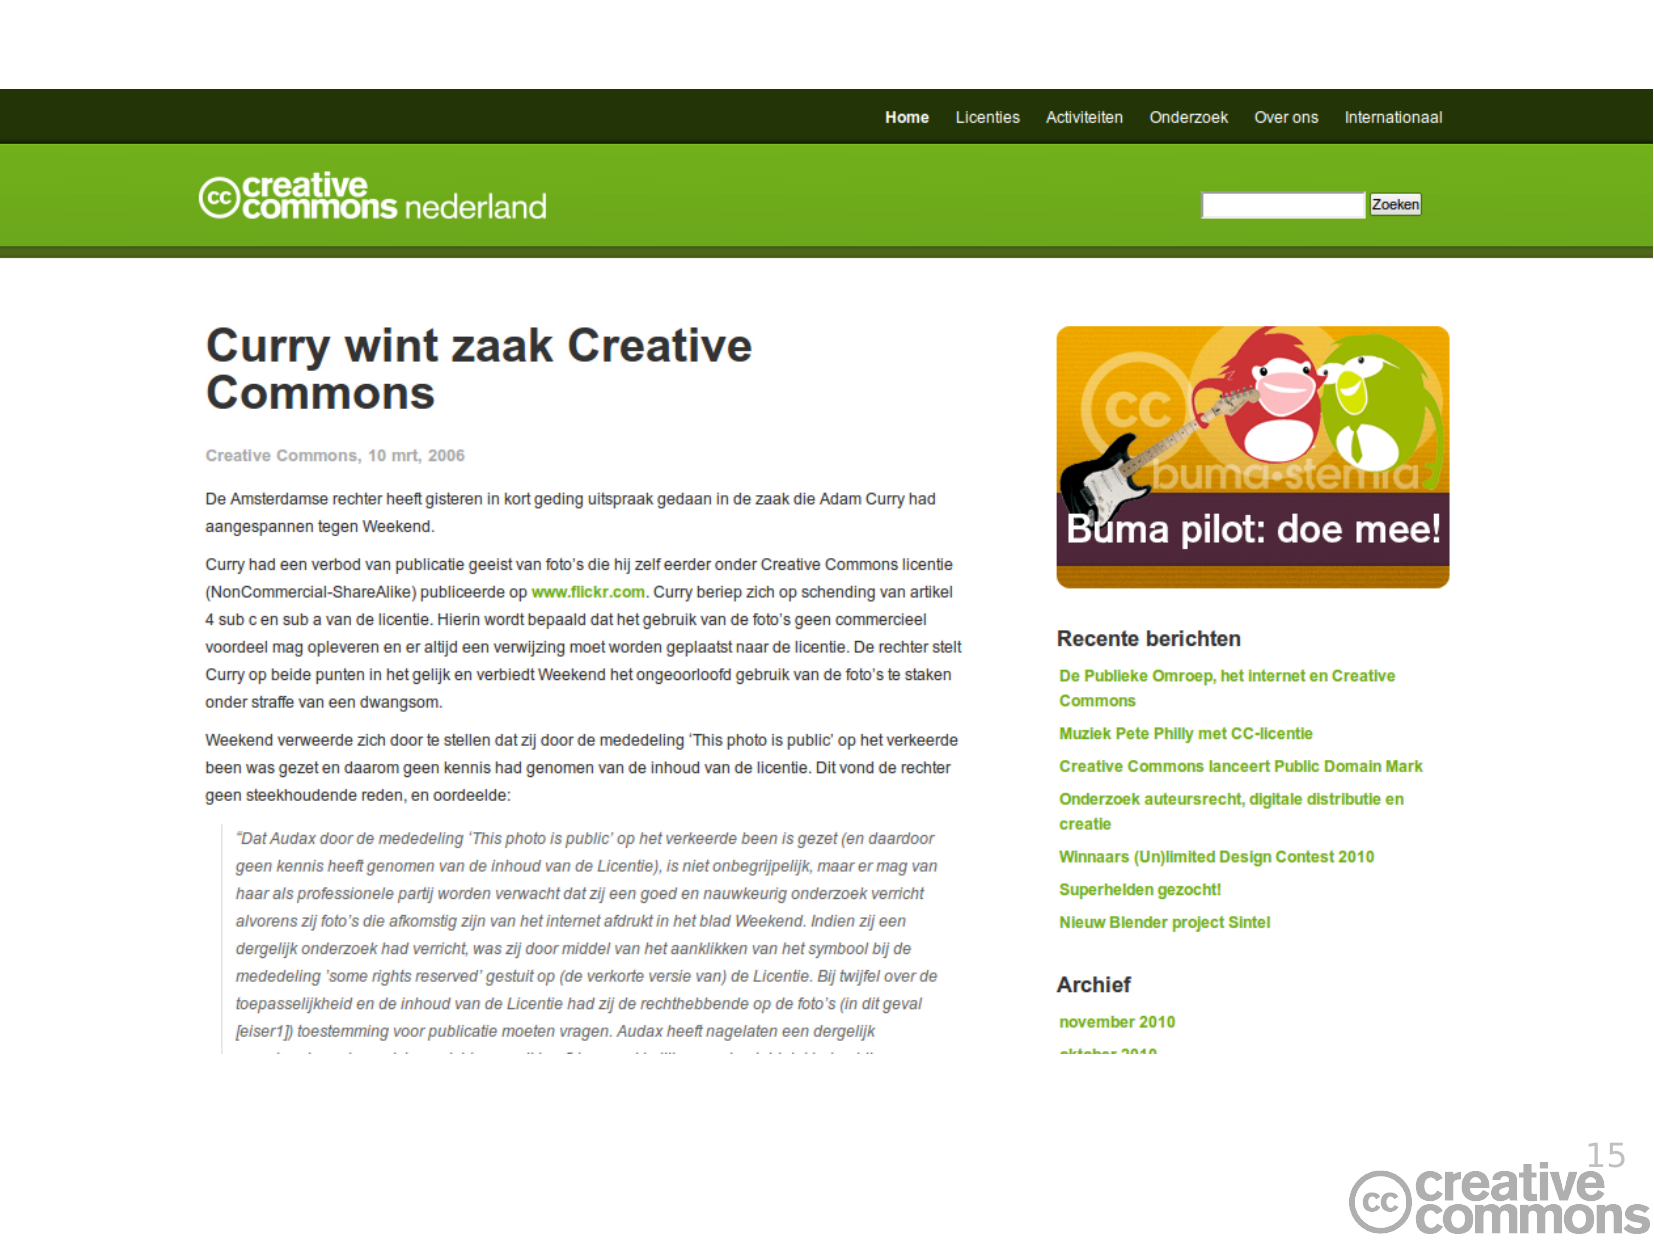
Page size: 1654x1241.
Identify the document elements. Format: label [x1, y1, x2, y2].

picture [0, 89, 1653, 1054]
picture [1349, 1162, 1650, 1234]
